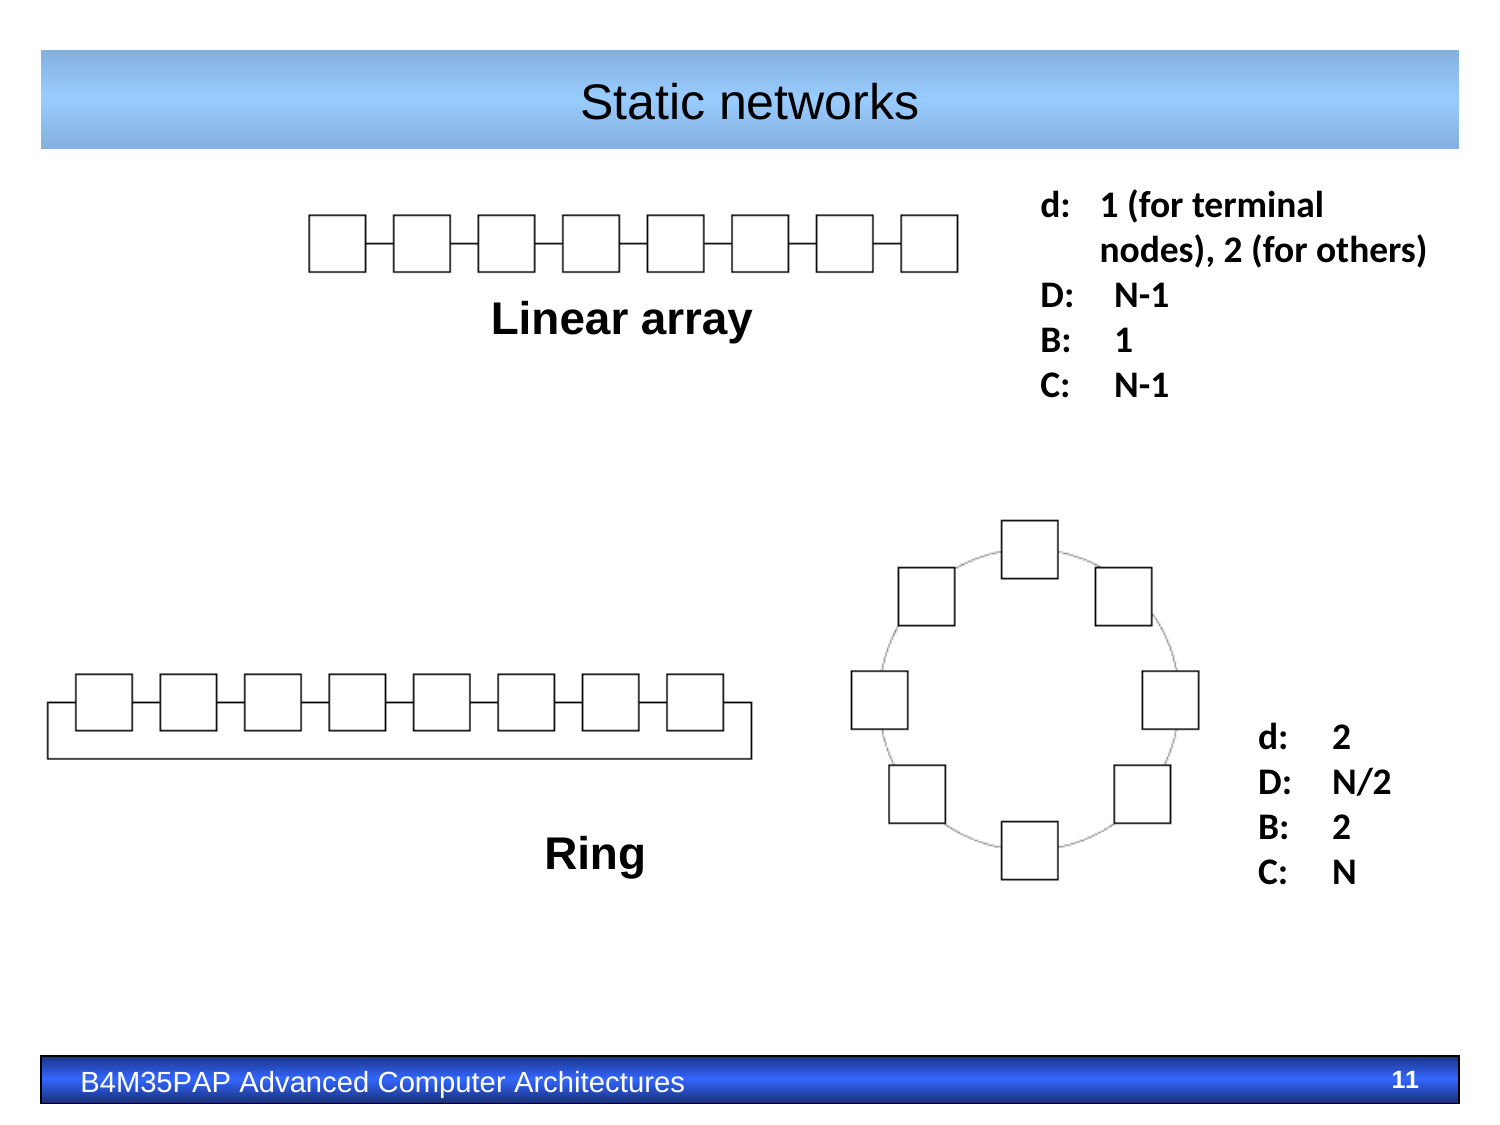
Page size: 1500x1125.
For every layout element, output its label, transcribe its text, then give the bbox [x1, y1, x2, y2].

text_box d: 1 (for terminal nodes), 2 (for others) D: N-1 B: 1 C: N-1 [950, 172, 1447, 428]
chart [41, 506, 1206, 887]
chart [304, 210, 968, 281]
title Static networks [41, 50, 1459, 149]
text_box Linear array [475, 280, 781, 351]
text_box d: 2 D: N/2 B: 2 C: N [1168, 704, 1500, 960]
text_box Ring [529, 816, 662, 887]
